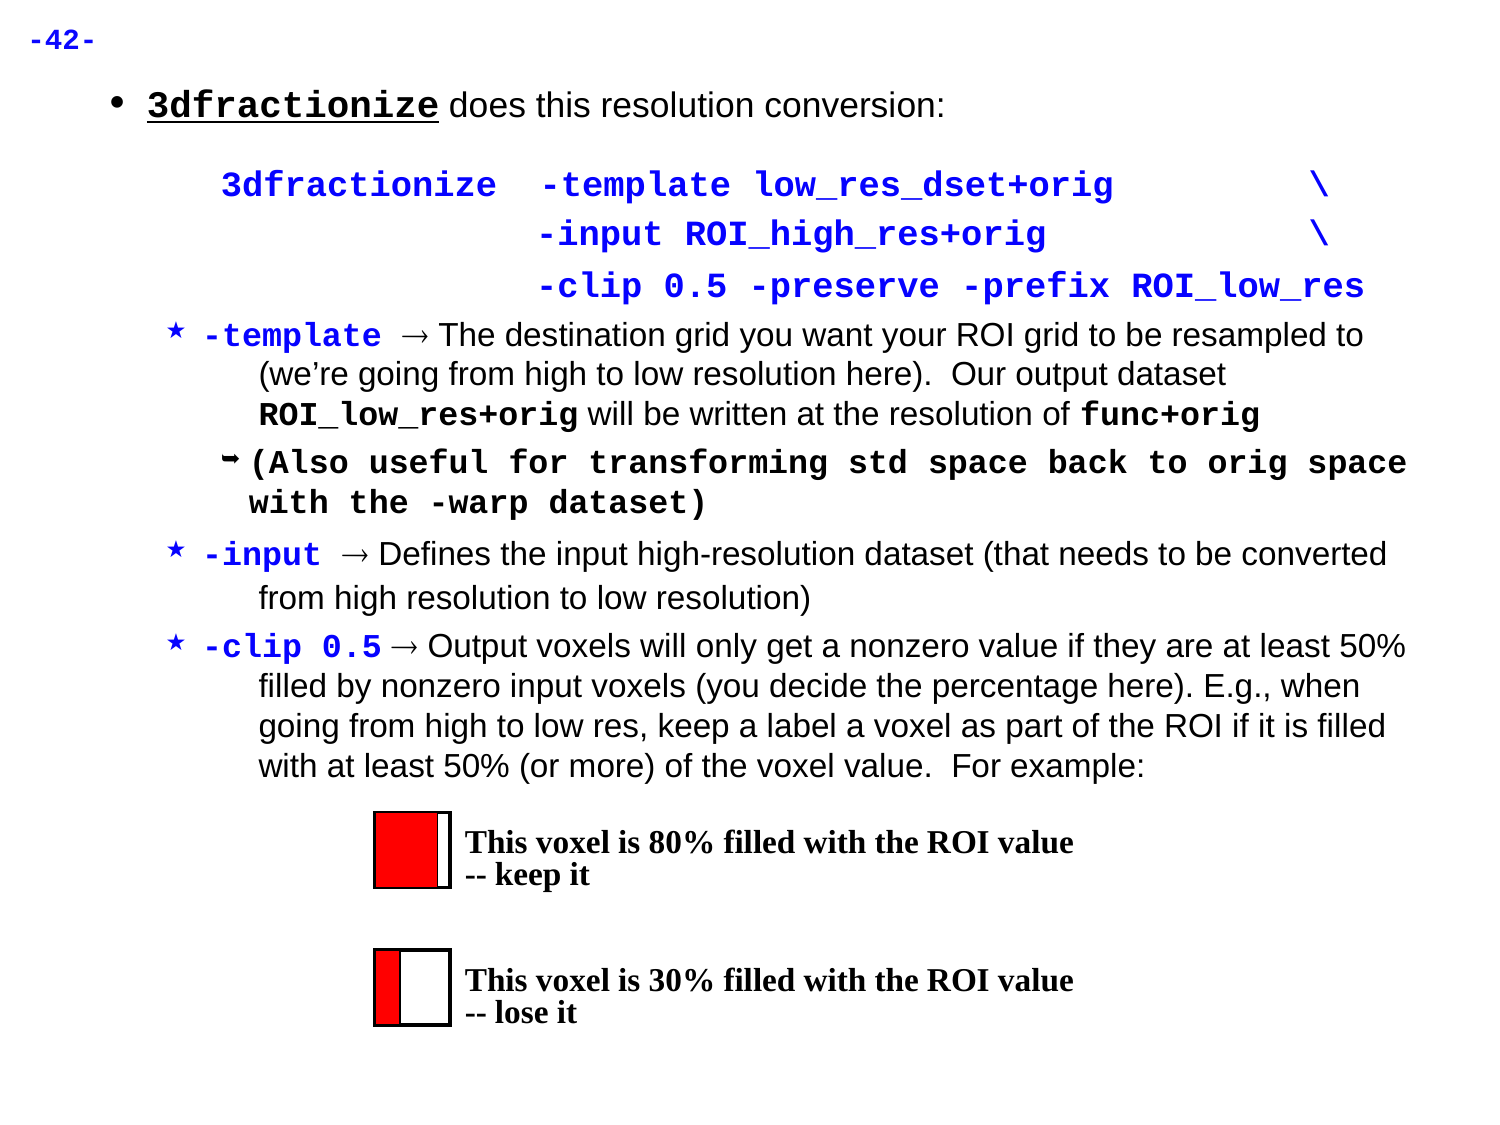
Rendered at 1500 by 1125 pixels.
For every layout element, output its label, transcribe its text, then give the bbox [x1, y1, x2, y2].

text_box [374, 950, 400, 1026]
text_box This voxel is 30% filled with the ROI value -- lose it [449, 958, 1101, 1038]
text_box [375, 812, 438, 888]
list 3dfractionize does this resolution conversion: 3dfractionize -template low_res_dset+orig \ -input ROI_high_res+orig \ -clip 0.5 -preserve -prefix ROI_low_res -template  The destination grid you want your ROI grid to be resampled to (we’re going from high to low resolution here). Our output dataset ROI_low_res+orig will be written at the resolution of func+orig (Also useful for transforming std space back to orig space with the -warp dataset) -input  Defines the input high-resolution dataset (that needs to be converted from high resolution to low resolution) -clip 0.5  Output voxels will only get a nonzero value if they are at least 50% filled by nonzero input voxels (you decide the percentage here). E.g., when going from high to low res, keep a label a voxel as part of the ROI if it is filled with at least 50% (or more) of the voxel value. For example: [93, 72, 1432, 1023]
text_box This voxel is 80% filled with the ROI value -- keep it [449, 820, 1101, 901]
